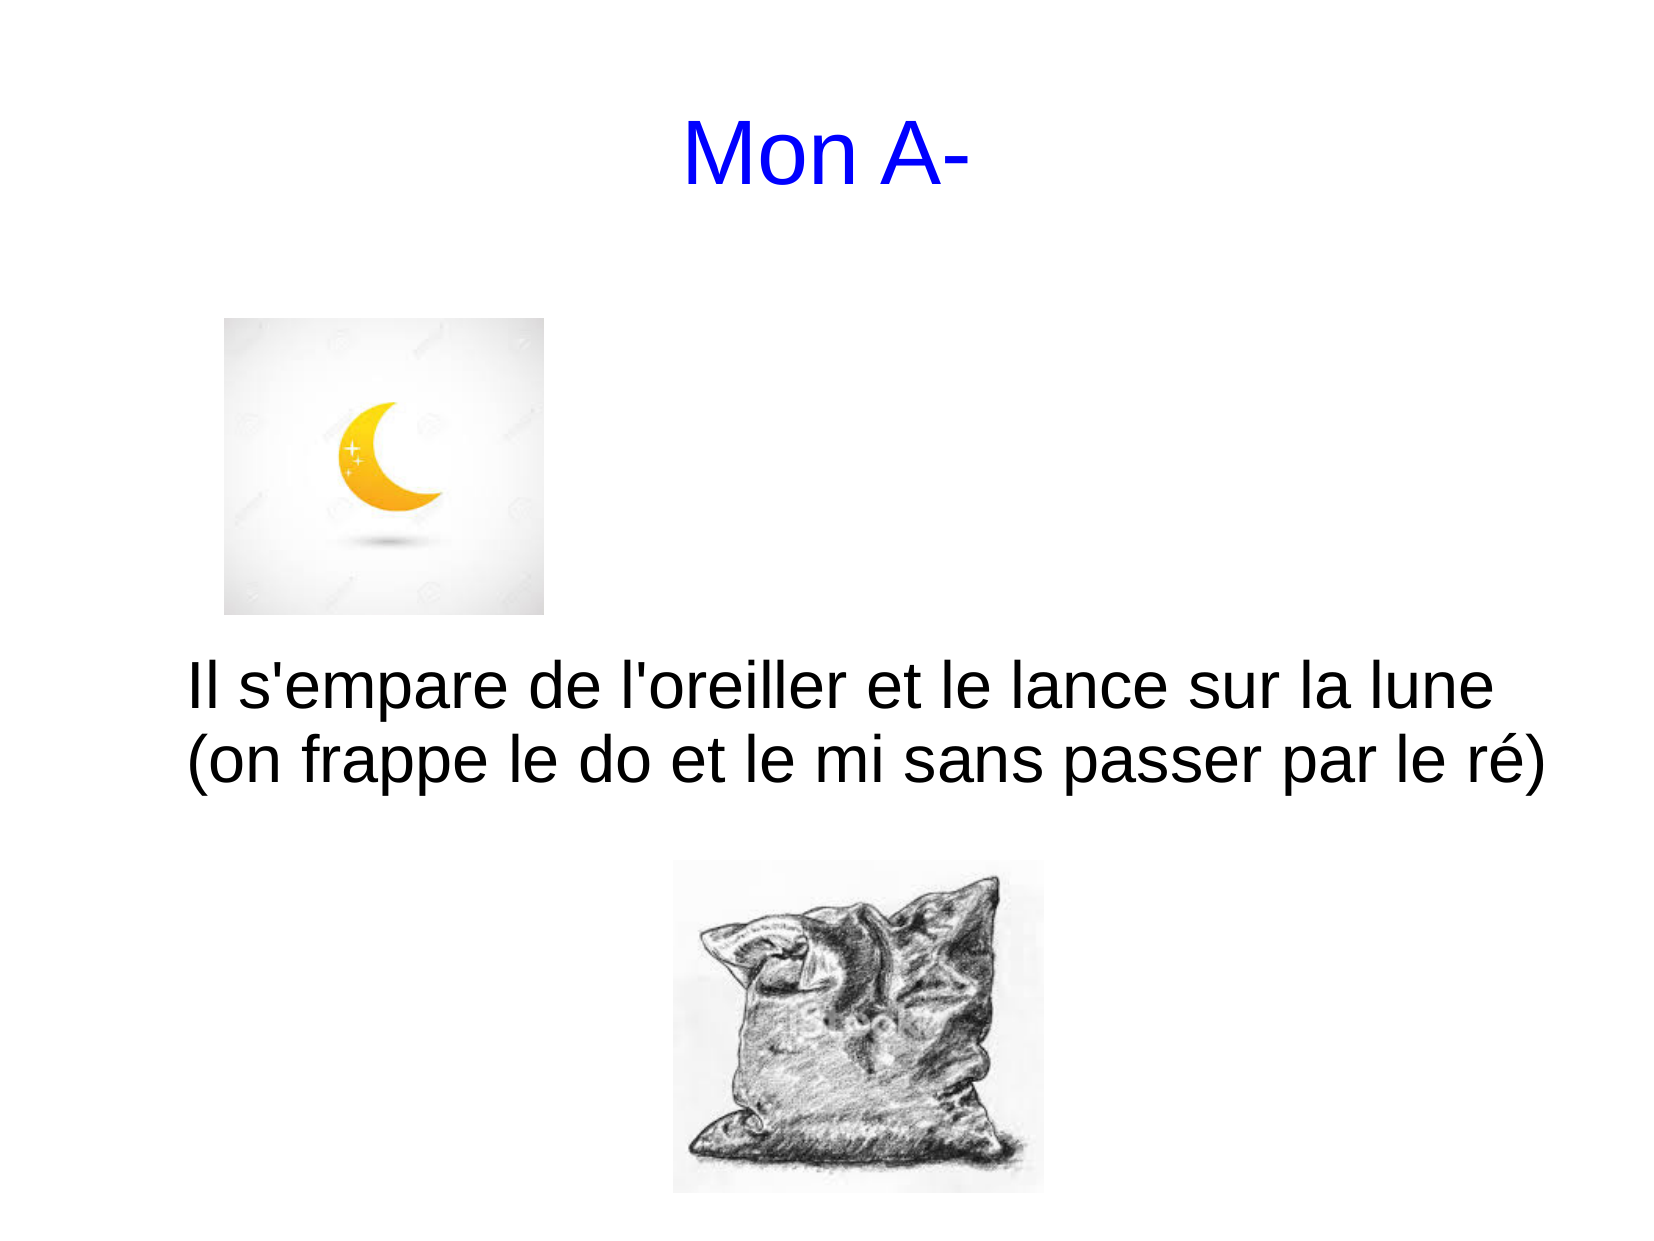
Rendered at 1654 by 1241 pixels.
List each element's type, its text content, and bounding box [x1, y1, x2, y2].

list Il s'empare de l'oreiller et le lance sur la lune (on frappe le do et le mi sans passer par le ré) [115, 543, 1571, 1241]
picture [673, 860, 1044, 1193]
picture [224, 318, 544, 615]
title Mon A- [82, 49, 1571, 257]
